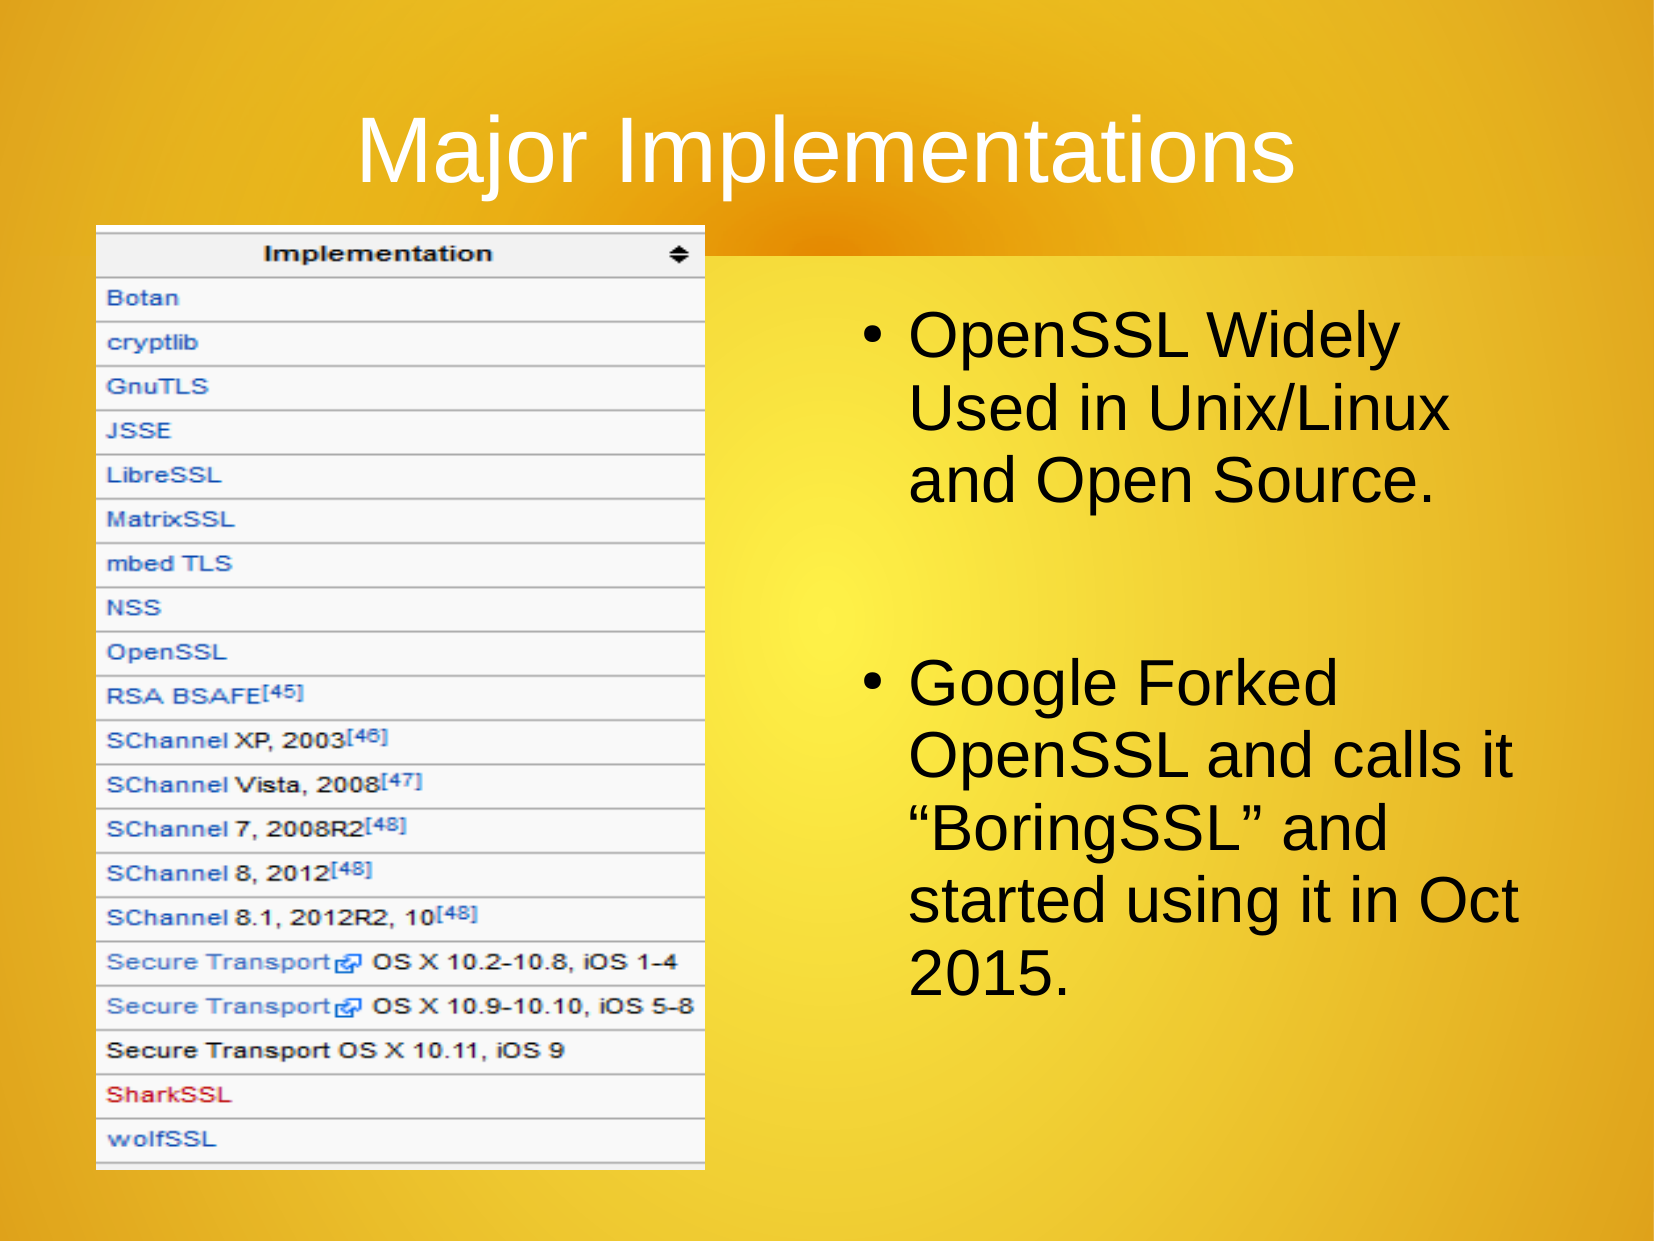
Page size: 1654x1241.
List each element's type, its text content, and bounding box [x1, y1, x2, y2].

list OpenSSL Widely Used in Unix/Linux and Open Source. Google Forked OpenSSL and calls it “BoringSSL” and started using it in Oct 2015. [845, 299, 1572, 1019]
picture [96, 225, 706, 1171]
title Major Implementations [82, 47, 1571, 252]
